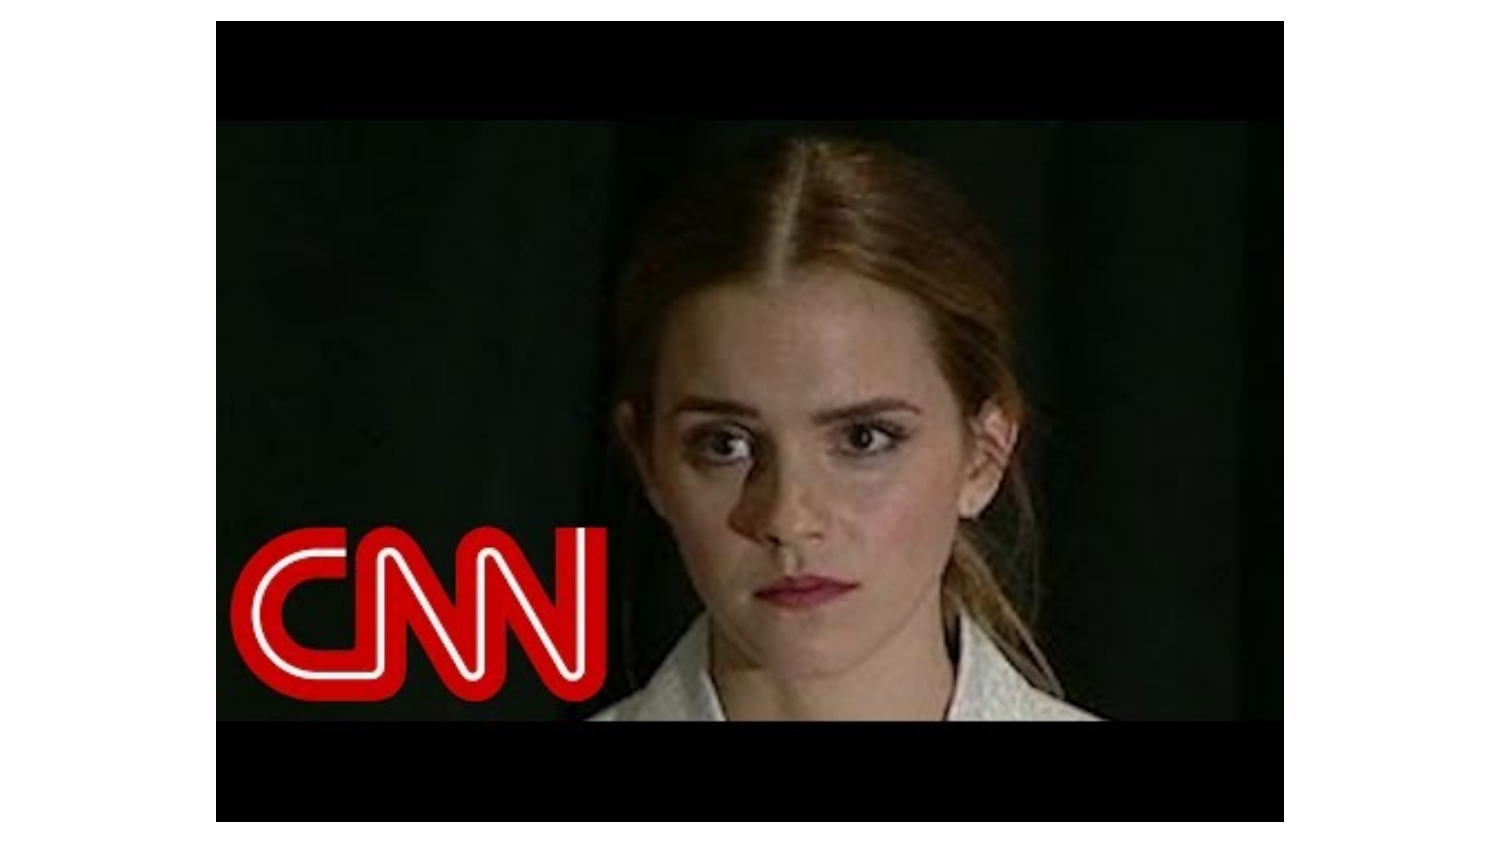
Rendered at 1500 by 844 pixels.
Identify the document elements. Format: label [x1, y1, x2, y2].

picture [216, 21, 1284, 823]
